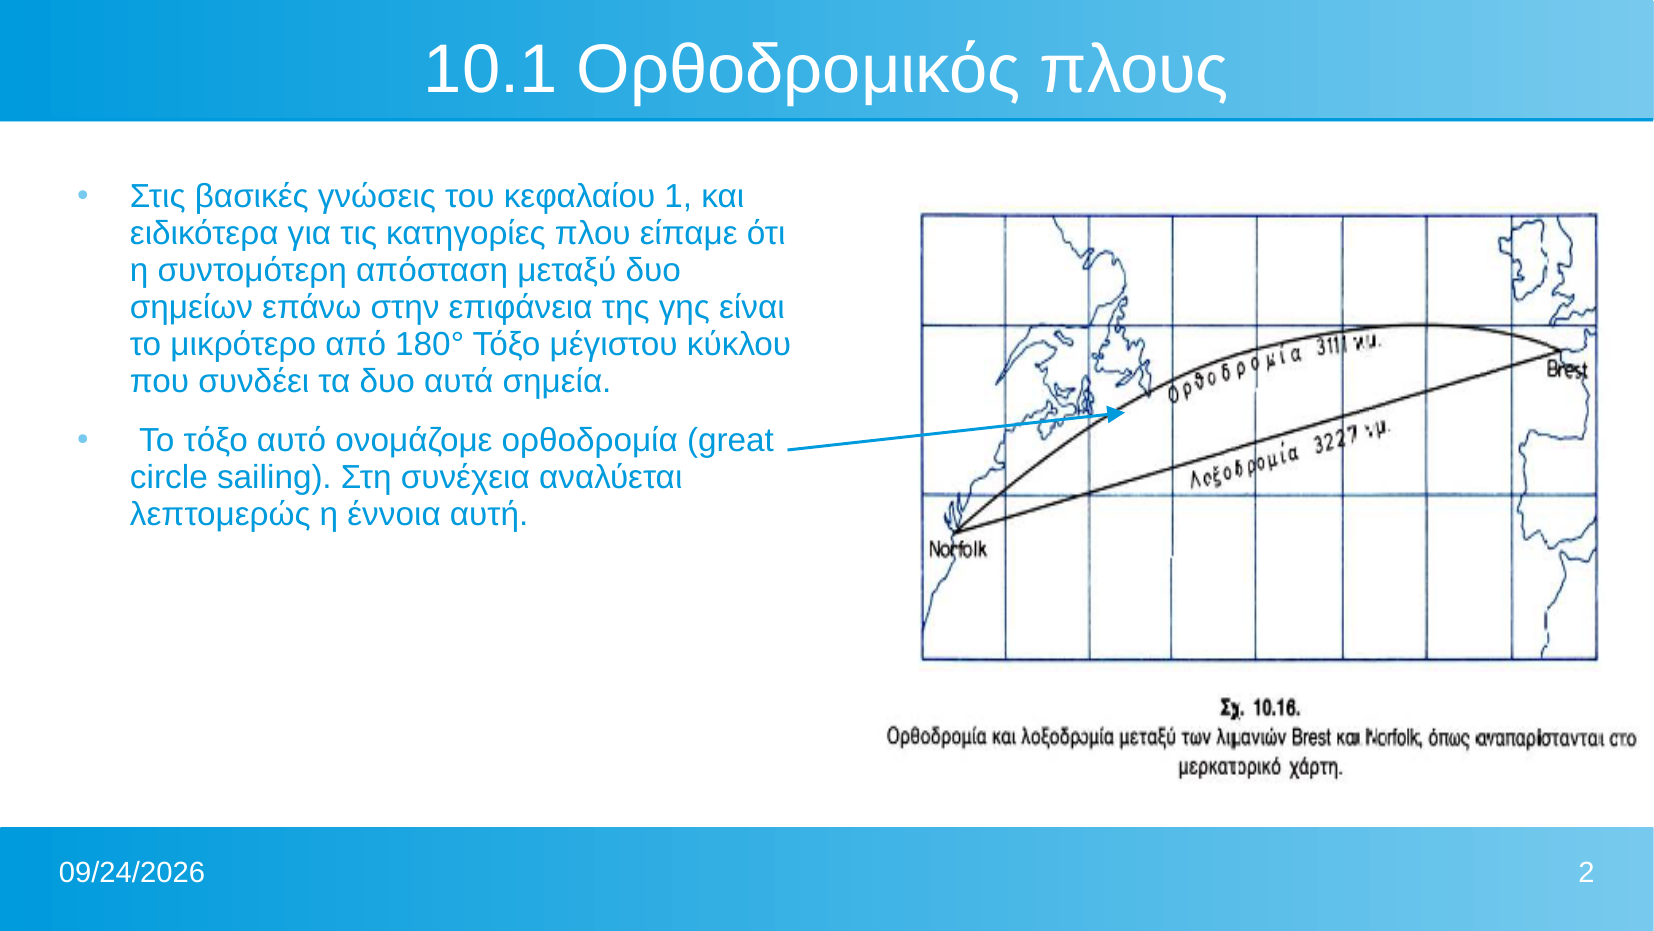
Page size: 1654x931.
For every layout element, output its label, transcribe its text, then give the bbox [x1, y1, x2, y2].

title 10.1 Ορθοδρομικός πλους [59, 29, 1595, 108]
picture [862, 172, 1651, 788]
list Στις βασικές γνώσεις του κεφαλαίου 1, και ειδικότερα για τις κατηγορίες πλου είπαμε ότι η συντομότερη απόσταση μεταξύ δυο σημείων επάνω στην επιφάνεια της γης είναι το μικρότερο από 180° Τόξο μέγιστου κύκλου που συνδέει τα δυο αυτά σημεία. Το τόξο αυτό ονομάζομε ορθοδρομία (great circle sailing). Στη συνέχεια αναλύεται λεπτομερώς η έννοια αυτή. [59, 177, 809, 459]
